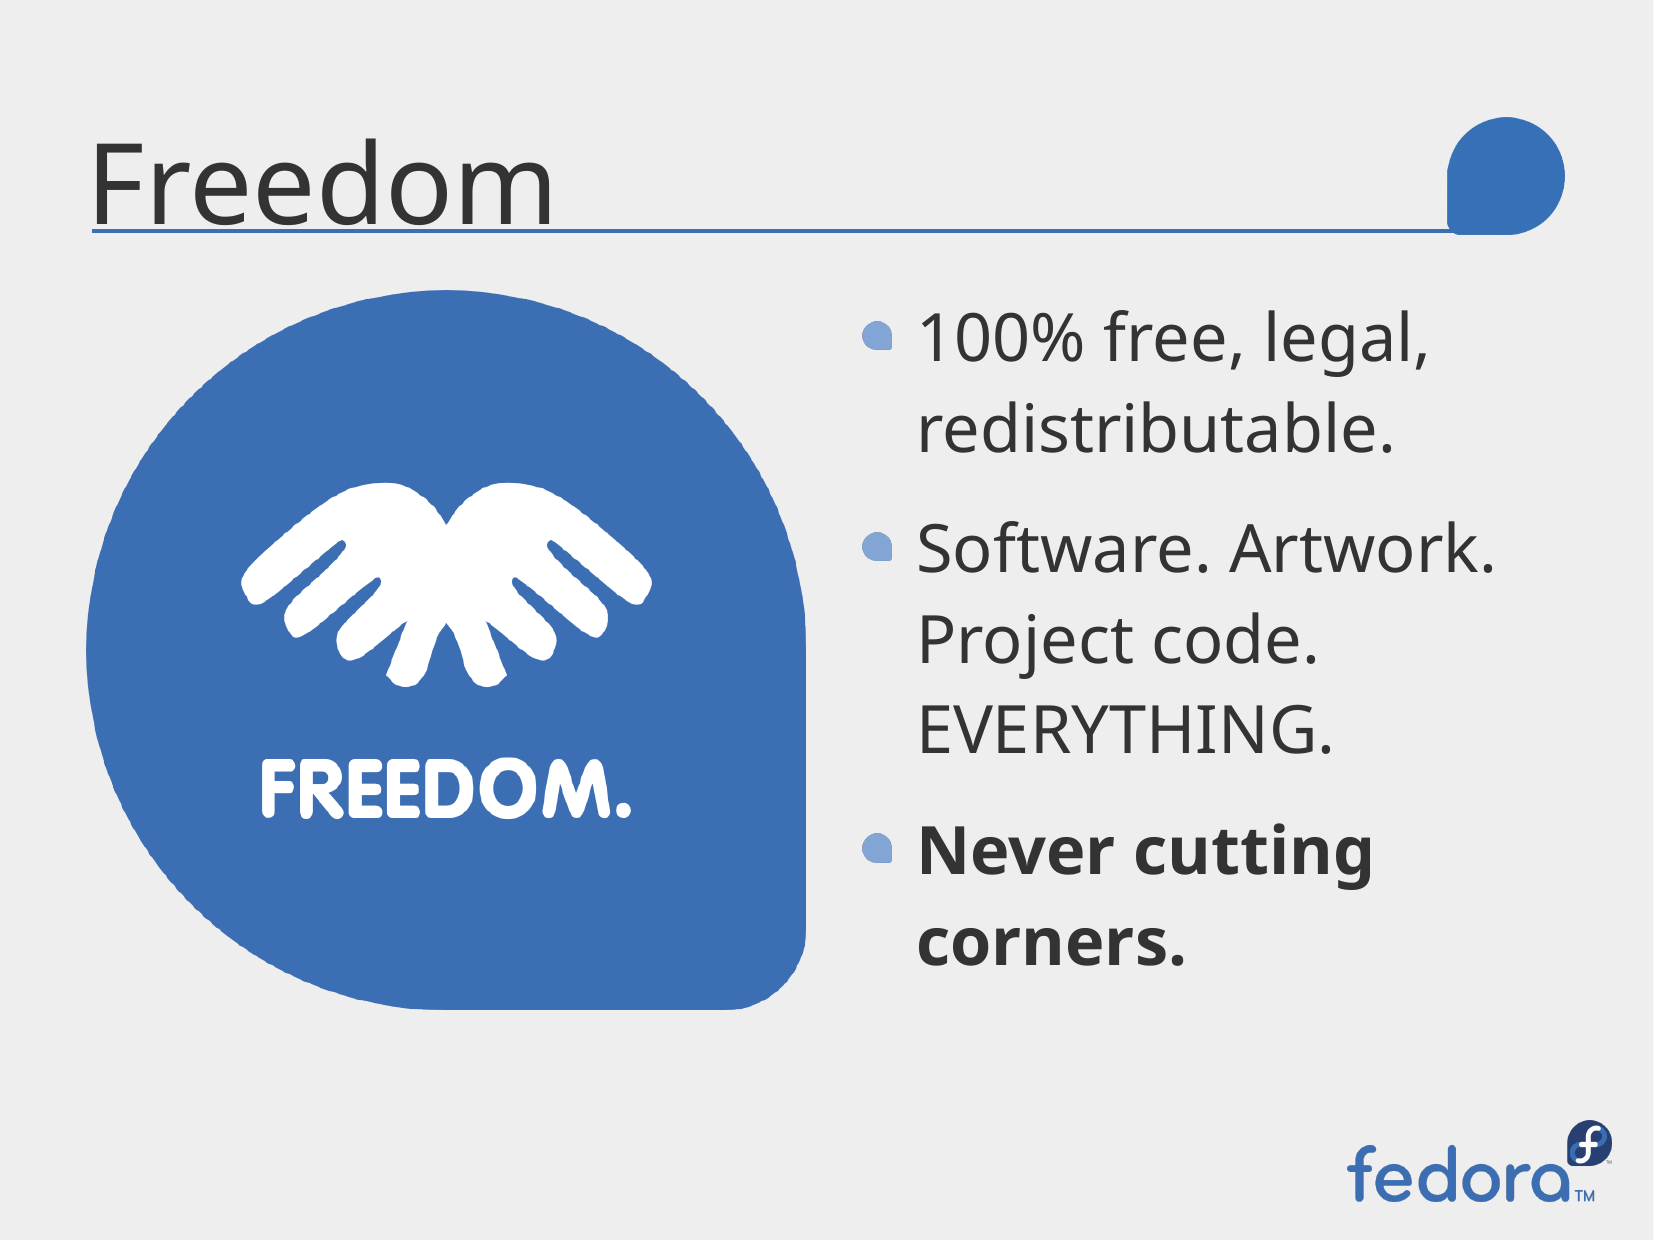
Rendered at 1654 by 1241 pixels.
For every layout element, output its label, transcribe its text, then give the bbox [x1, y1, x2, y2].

title Freedom [86, 111, 1575, 250]
picture [86, 290, 806, 1010]
list 100% free, legal, redistributable. Software. Artwork. Project code. EVERYTHING. Never cutting corners. [845, 290, 1572, 1010]
picture [1347, 1120, 1612, 1202]
